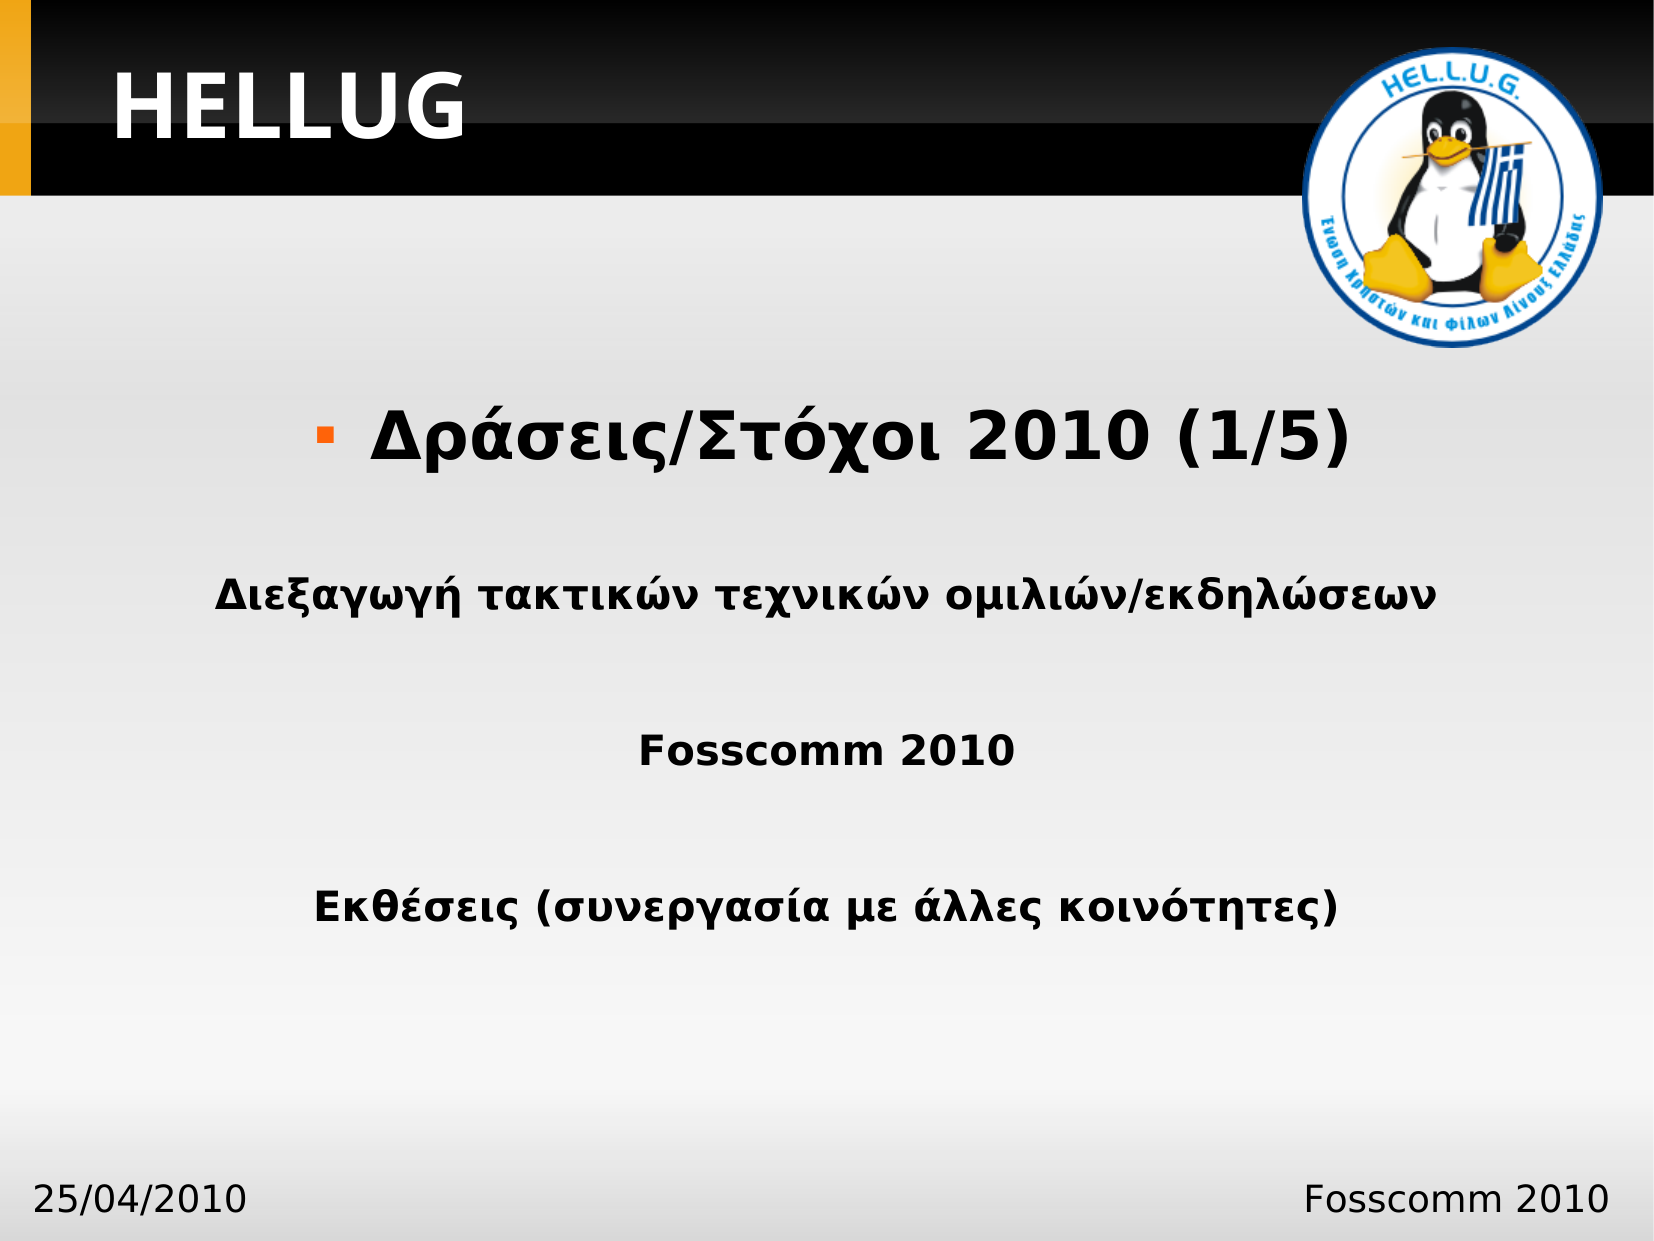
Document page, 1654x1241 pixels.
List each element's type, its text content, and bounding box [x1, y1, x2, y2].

table_header Fosscomm 2010 [1275, 1170, 1637, 1229]
table_header 25/04/2010 [18, 1170, 300, 1229]
picture [0, 0, 1654, 1241]
list Δράσεις/Στόχοι 2010 (1/5) Διεξαγωγή τακτικών τεχνικών ομιλιών/εκδηλώσεων Fosscomm 2010 Εκθέσεις (συνεργασία με άλλες κοινότητες) [82, 290, 1571, 1109]
title HELLUG [76, 0, 1565, 208]
